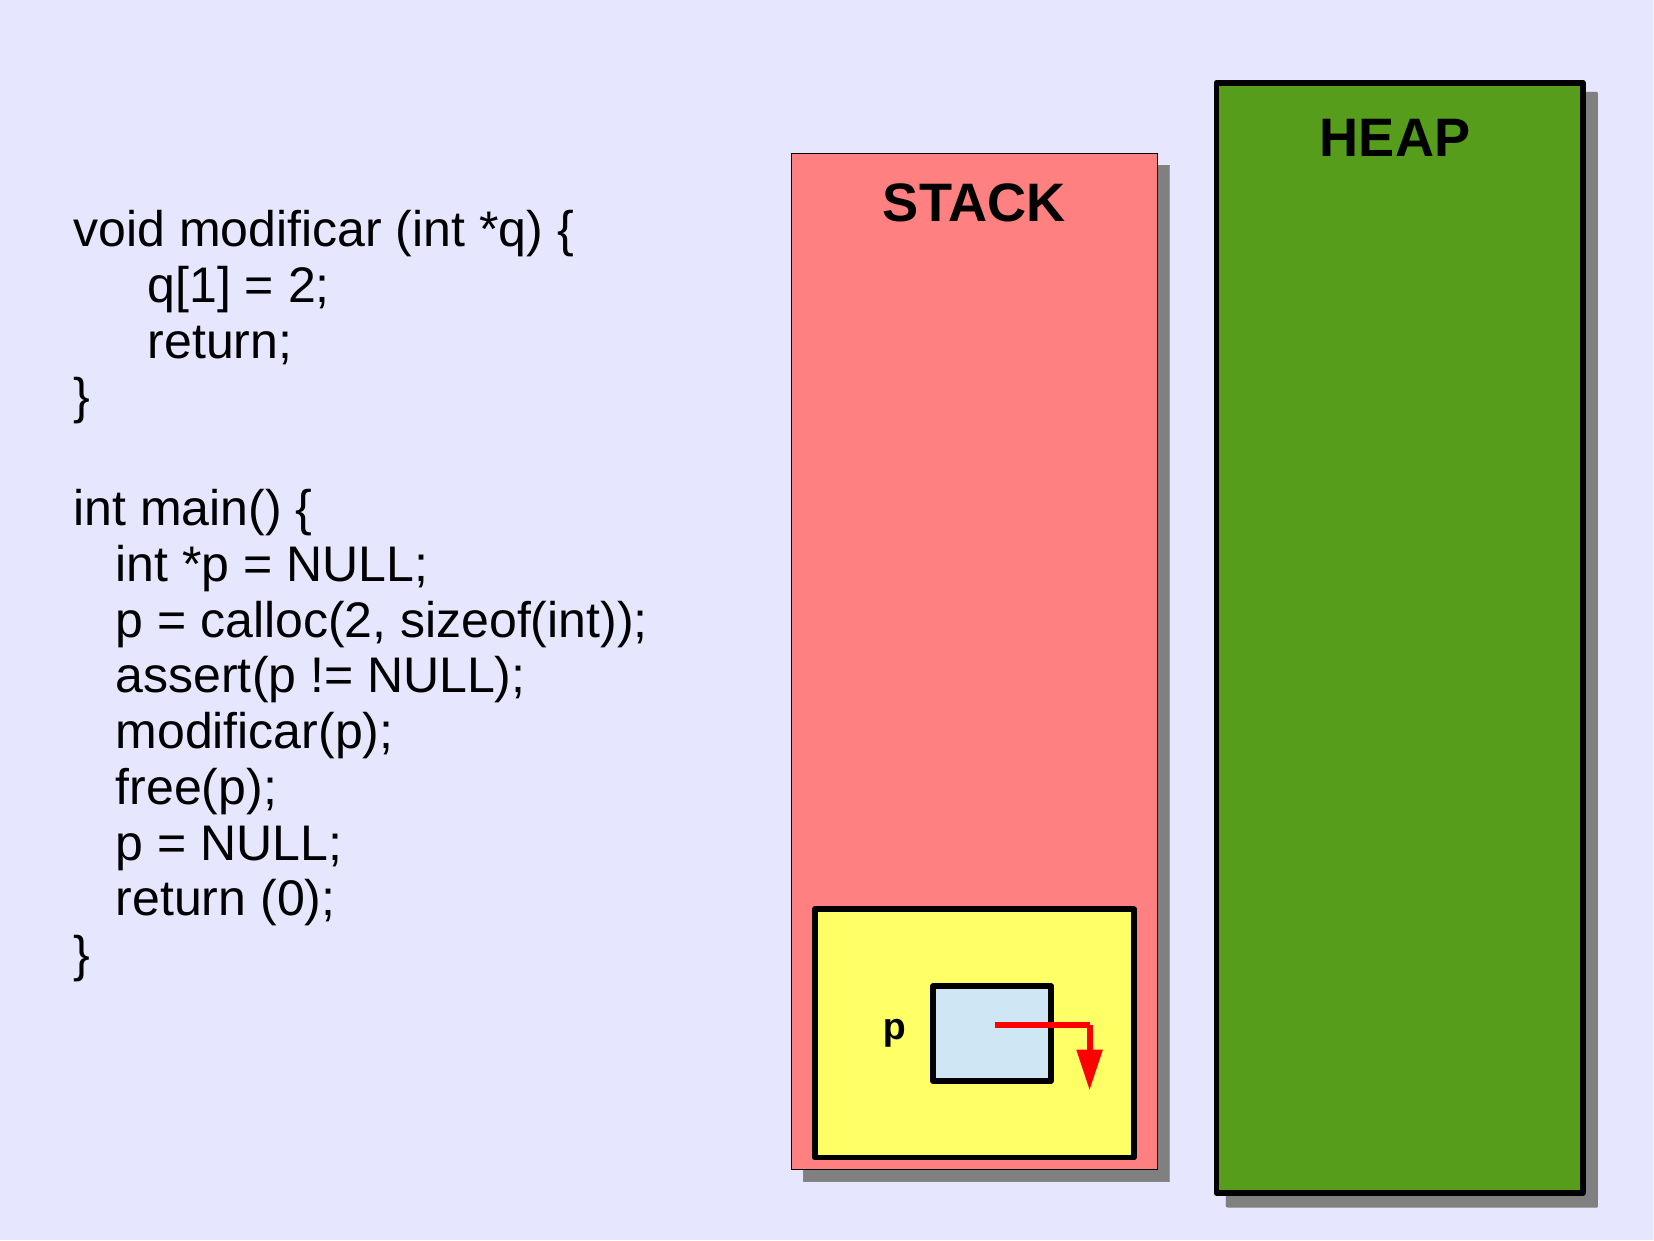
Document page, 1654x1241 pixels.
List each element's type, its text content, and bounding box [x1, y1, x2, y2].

text_box [791, 153, 1158, 1170]
text_box HEAP [1305, 100, 1565, 176]
text_box STACK [868, 165, 1128, 241]
text_box p [868, 998, 928, 1055]
text_box void modificar (int *q) { q[1] = 2; return; } int main() { int *p = NULL; p = calloc(2, sizeof(int)); assert(p != NULL); modificar(p); free(p); p = NULL; return (0); } [59, 82, 792, 1032]
text_box [1216, 82, 1583, 1193]
